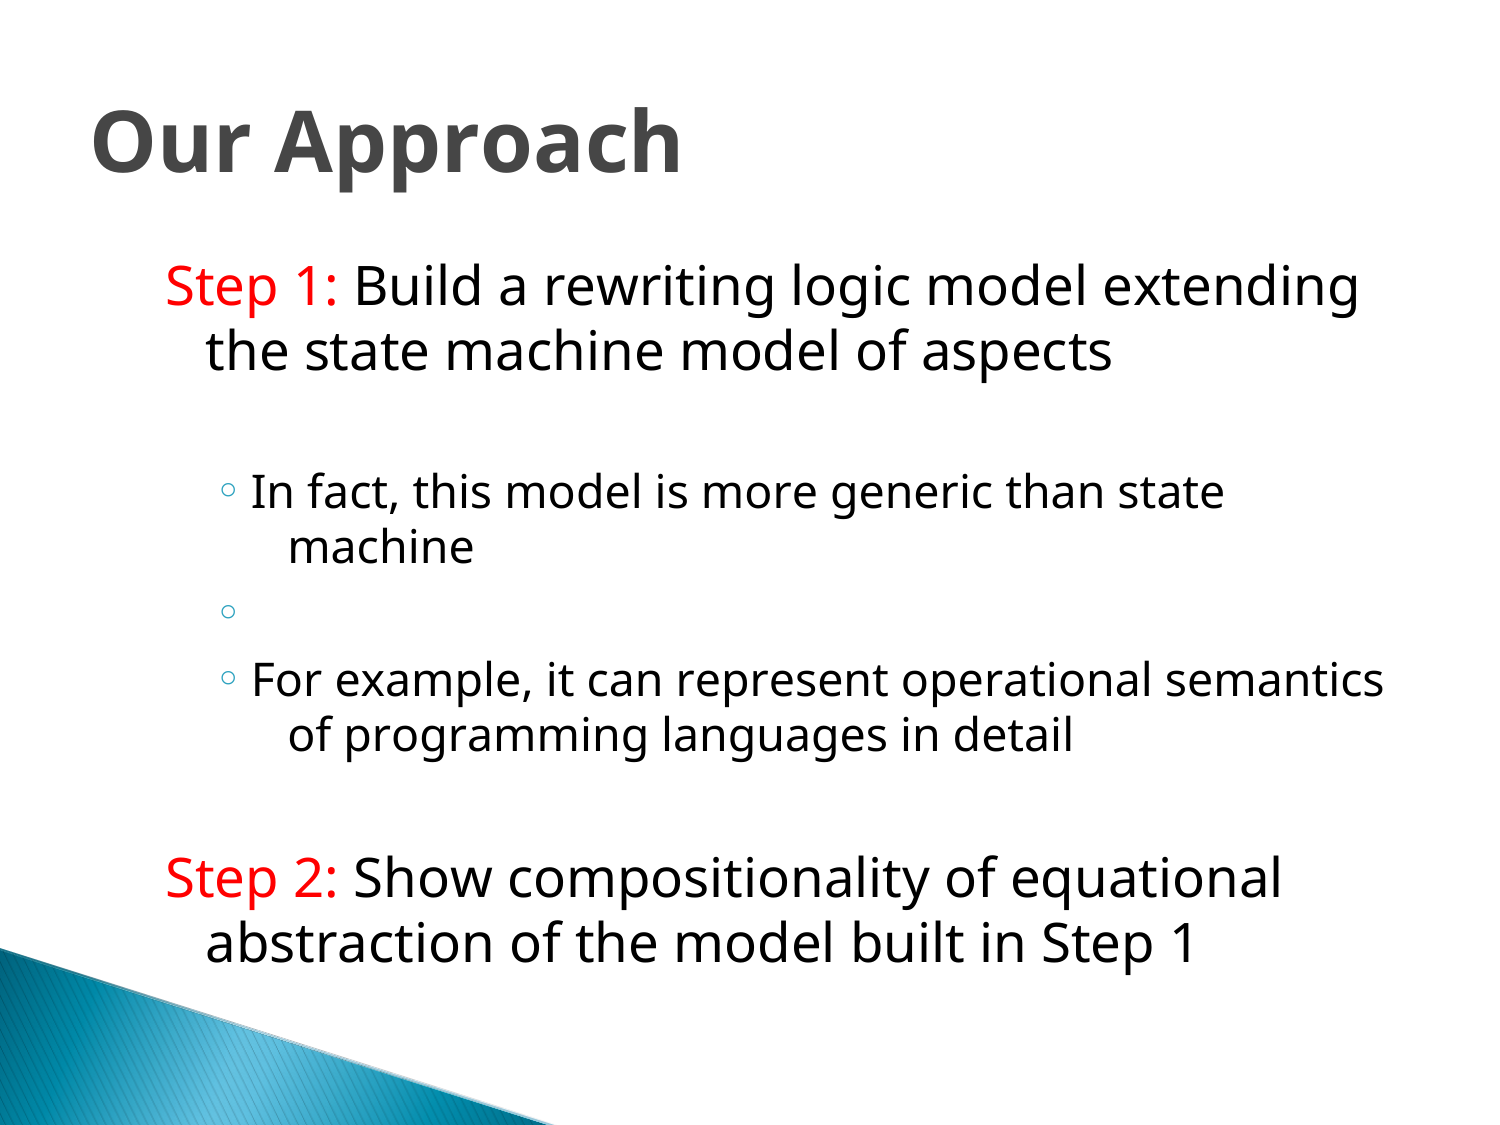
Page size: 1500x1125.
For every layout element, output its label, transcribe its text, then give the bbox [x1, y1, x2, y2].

list Step 1: Build a rewriting logic model extending the state machine model of aspects In fact, this model is more generic than state machine For example, it can represent operational semantics of programming languages in detail Step 2: Show compositionality of equational abstraction of the model built in Step 1 [75, 242, 1426, 987]
title Our Approach [75, 28, 1426, 242]
